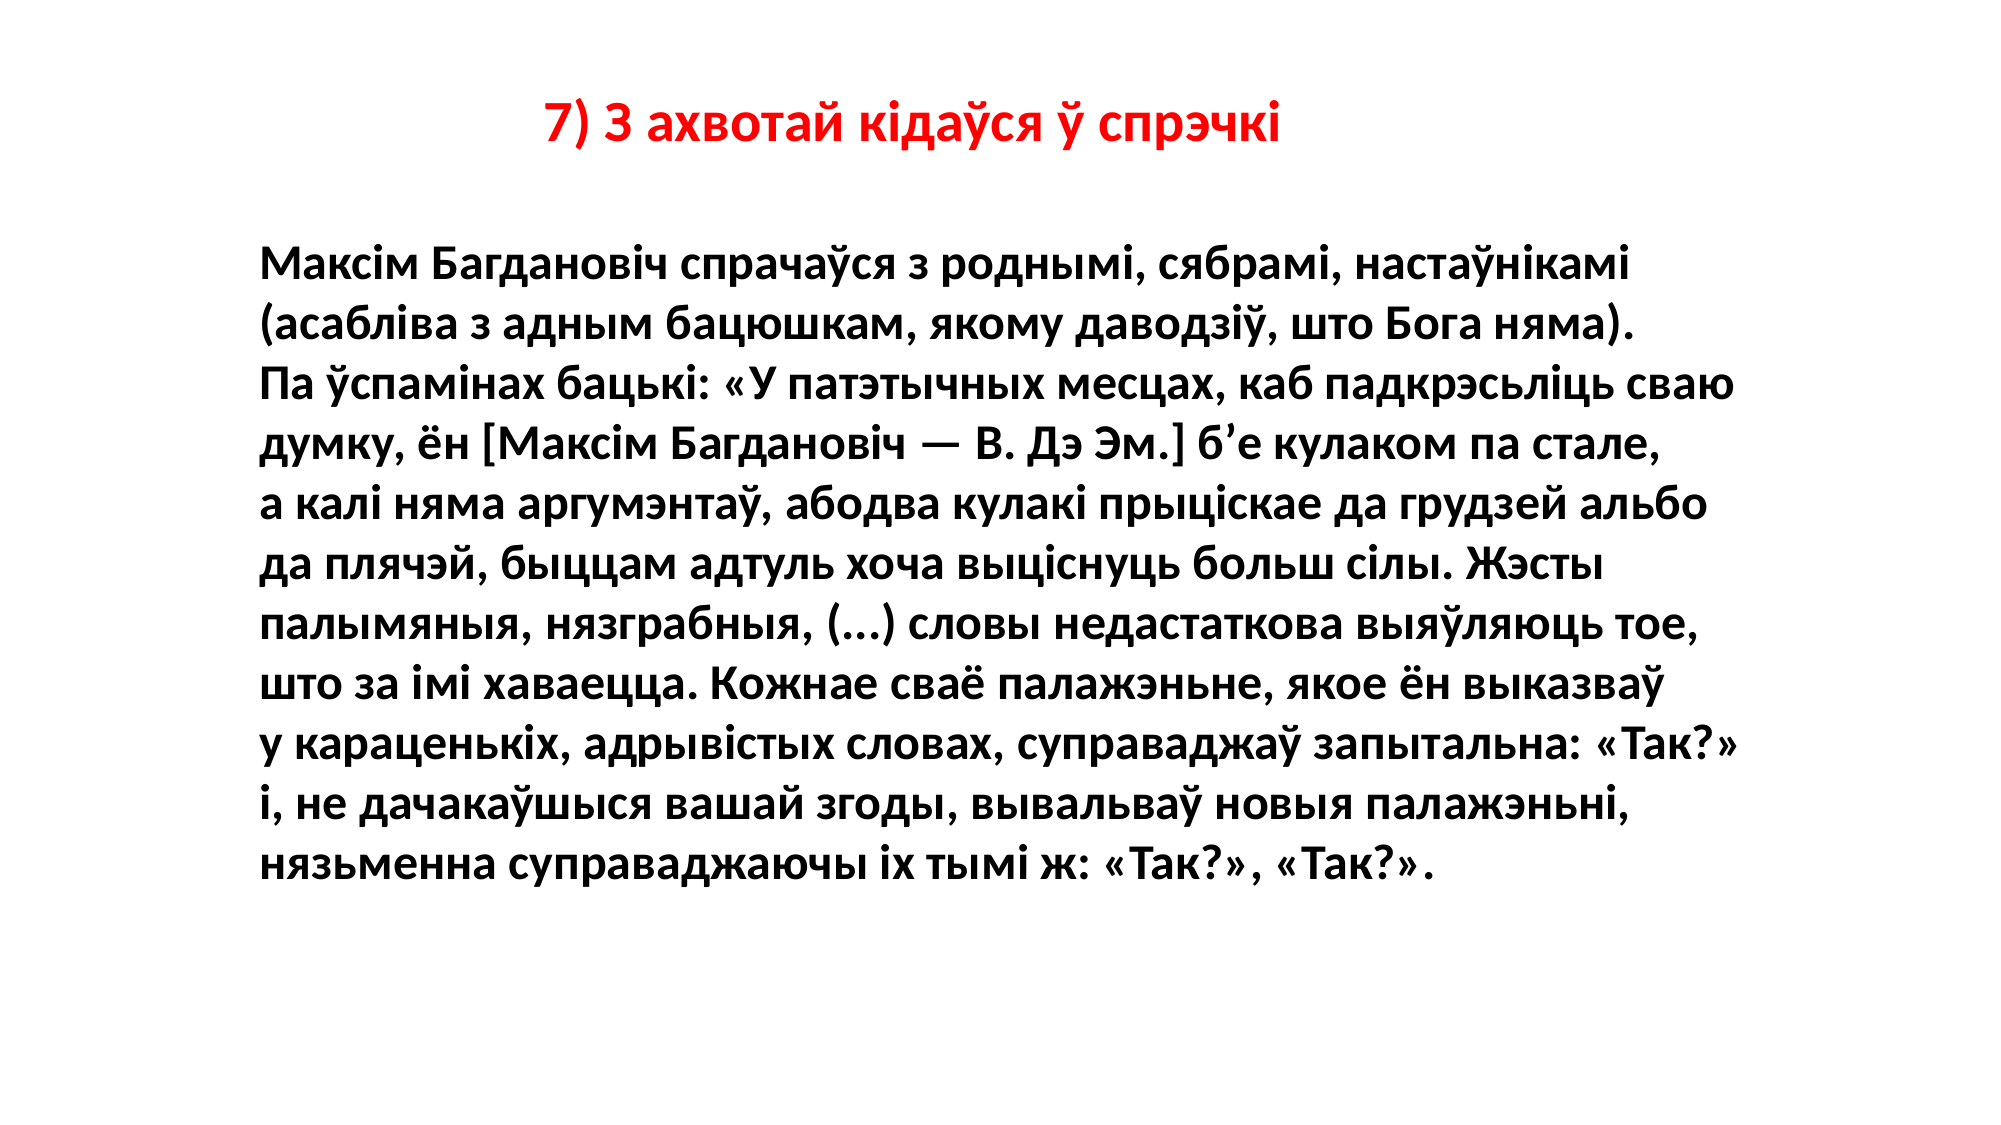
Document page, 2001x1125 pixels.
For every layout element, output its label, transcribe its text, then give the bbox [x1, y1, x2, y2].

text_box 7) З ахвотай кідаўся ў спрэчкі [529, 75, 1297, 160]
text_box Максім Багдановіч спрачаўся з роднымі, сябрамі, настаўнікамі (асабліва з адным бацюшкам, якому даводзіў, што Бога няма). Па ўспамінах бацькі: «У патэтычных месцах, каб падкрэсьліць сваю думку, ён [Максім Багдановіч — В. Дэ Эм.] б’е кулаком па стале, а калі няма аргумэнтаў, абодва кулакі прыціскае да грудзей альбо да плячэй, быццам адтуль хоча выціснуць больш сілы. Жэсты палымяныя, нязграбныя, (...) словы недастаткова выяўляюць тое, што за імі хаваецца. Кожнае сваё палажэньне, якое ён выказваў у караценькіх, адрывістых словах, суправаджаў запытальна: «Так?» і, не дачакаўшыся вашай згоды, вывальваў новыя палажэньні, нязьменна суправаджаючы іх тымі ж: «Так?», «Так?». [244, 222, 1798, 897]
